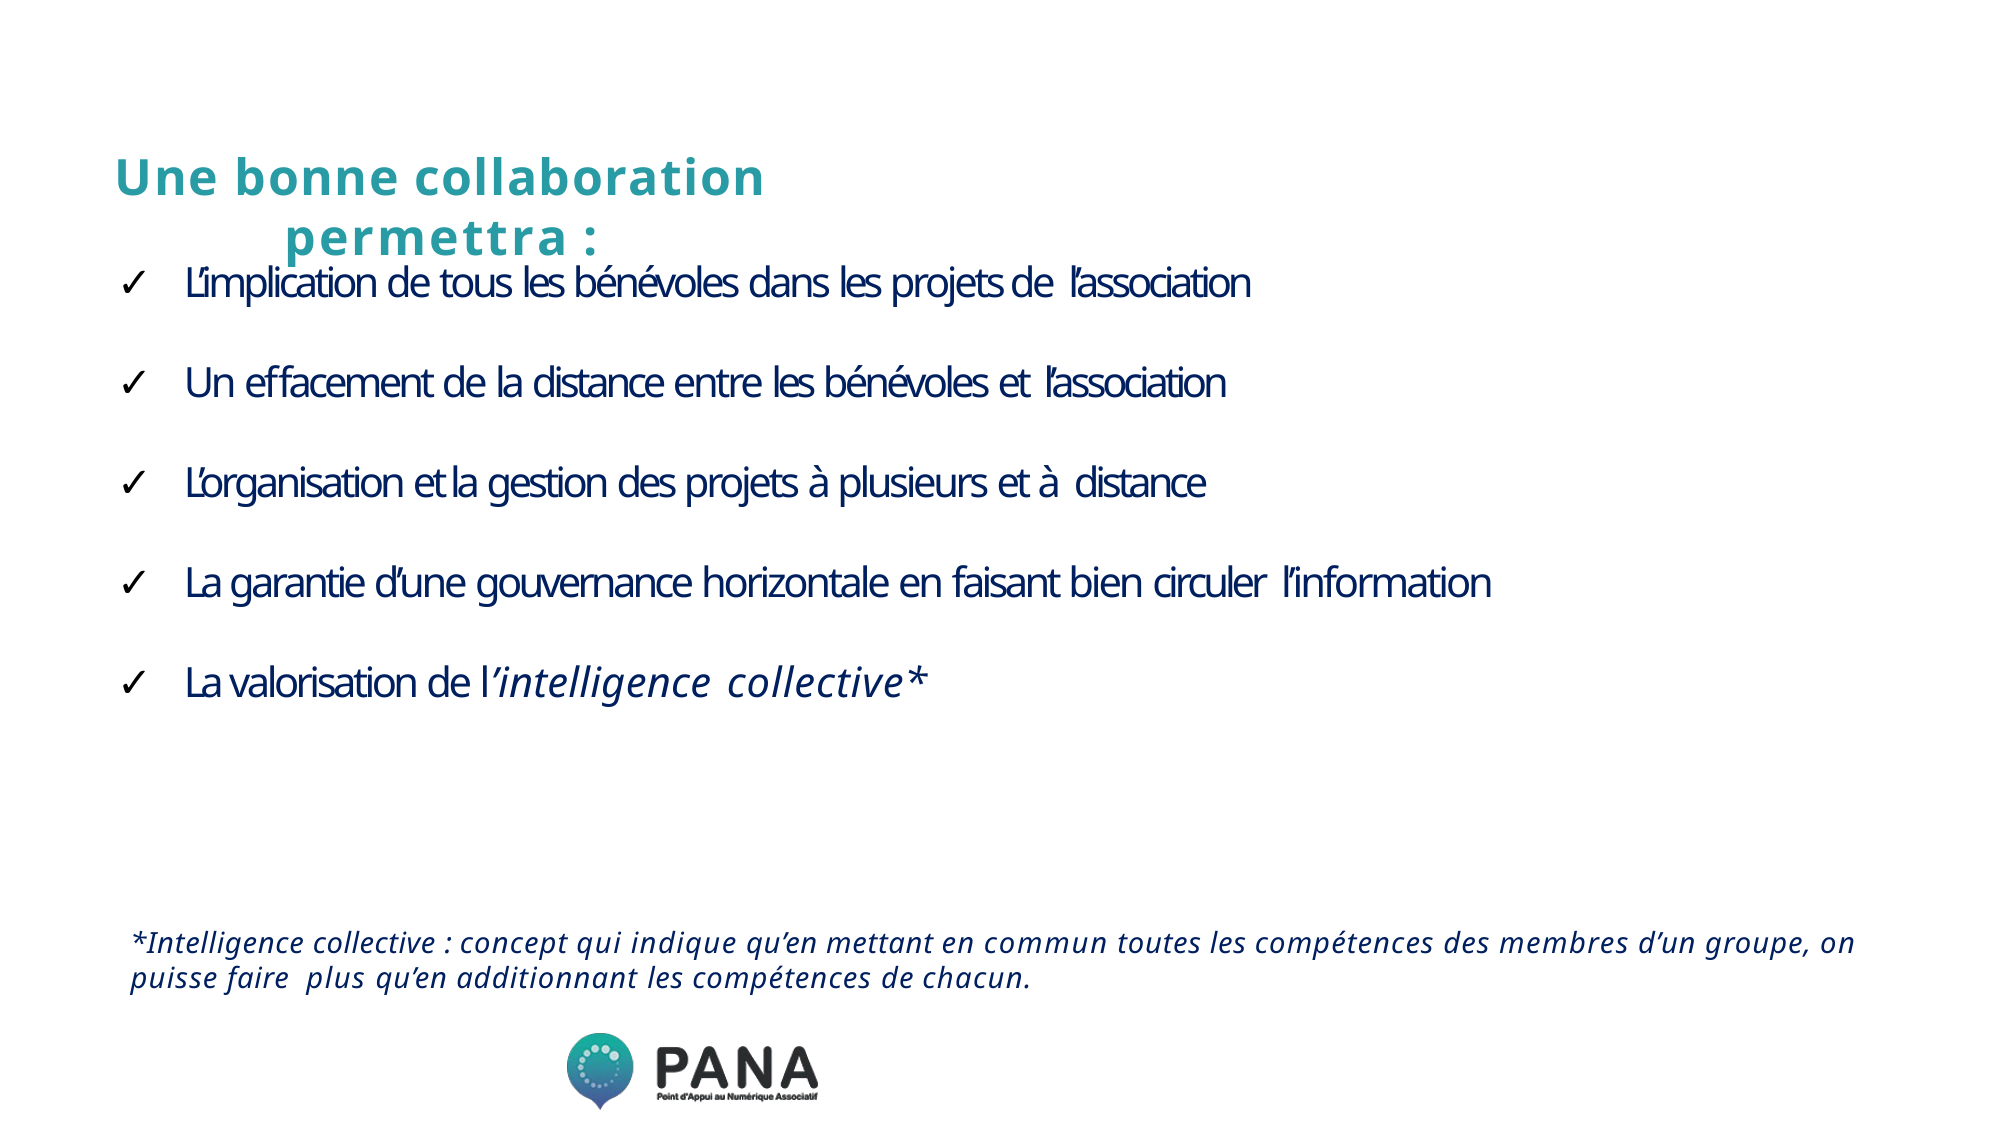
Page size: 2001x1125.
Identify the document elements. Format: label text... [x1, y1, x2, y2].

text_box *Intelligence collective : concept qui indique qu’en mettant en commun toutes les compétences des membres d’un groupe, on puisse faire plus qu’en additionnant les compétences de chacun. [128, 922, 1885, 996]
text_box [564, 1033, 822, 1111]
text_box L’implication de tous les bénévoles dans les projets de l’association Un effacement de la distance entre les bénévoles et l’association L’organisation et la gestion des projets à plusieurs et à distance La garantie d’une gouvernance horizontale en faisant bien circuler l’information La valorisation de l’intelligence collective* [112, 253, 1723, 711]
title Une bonne collaboration permettra : [112, 143, 1034, 207]
